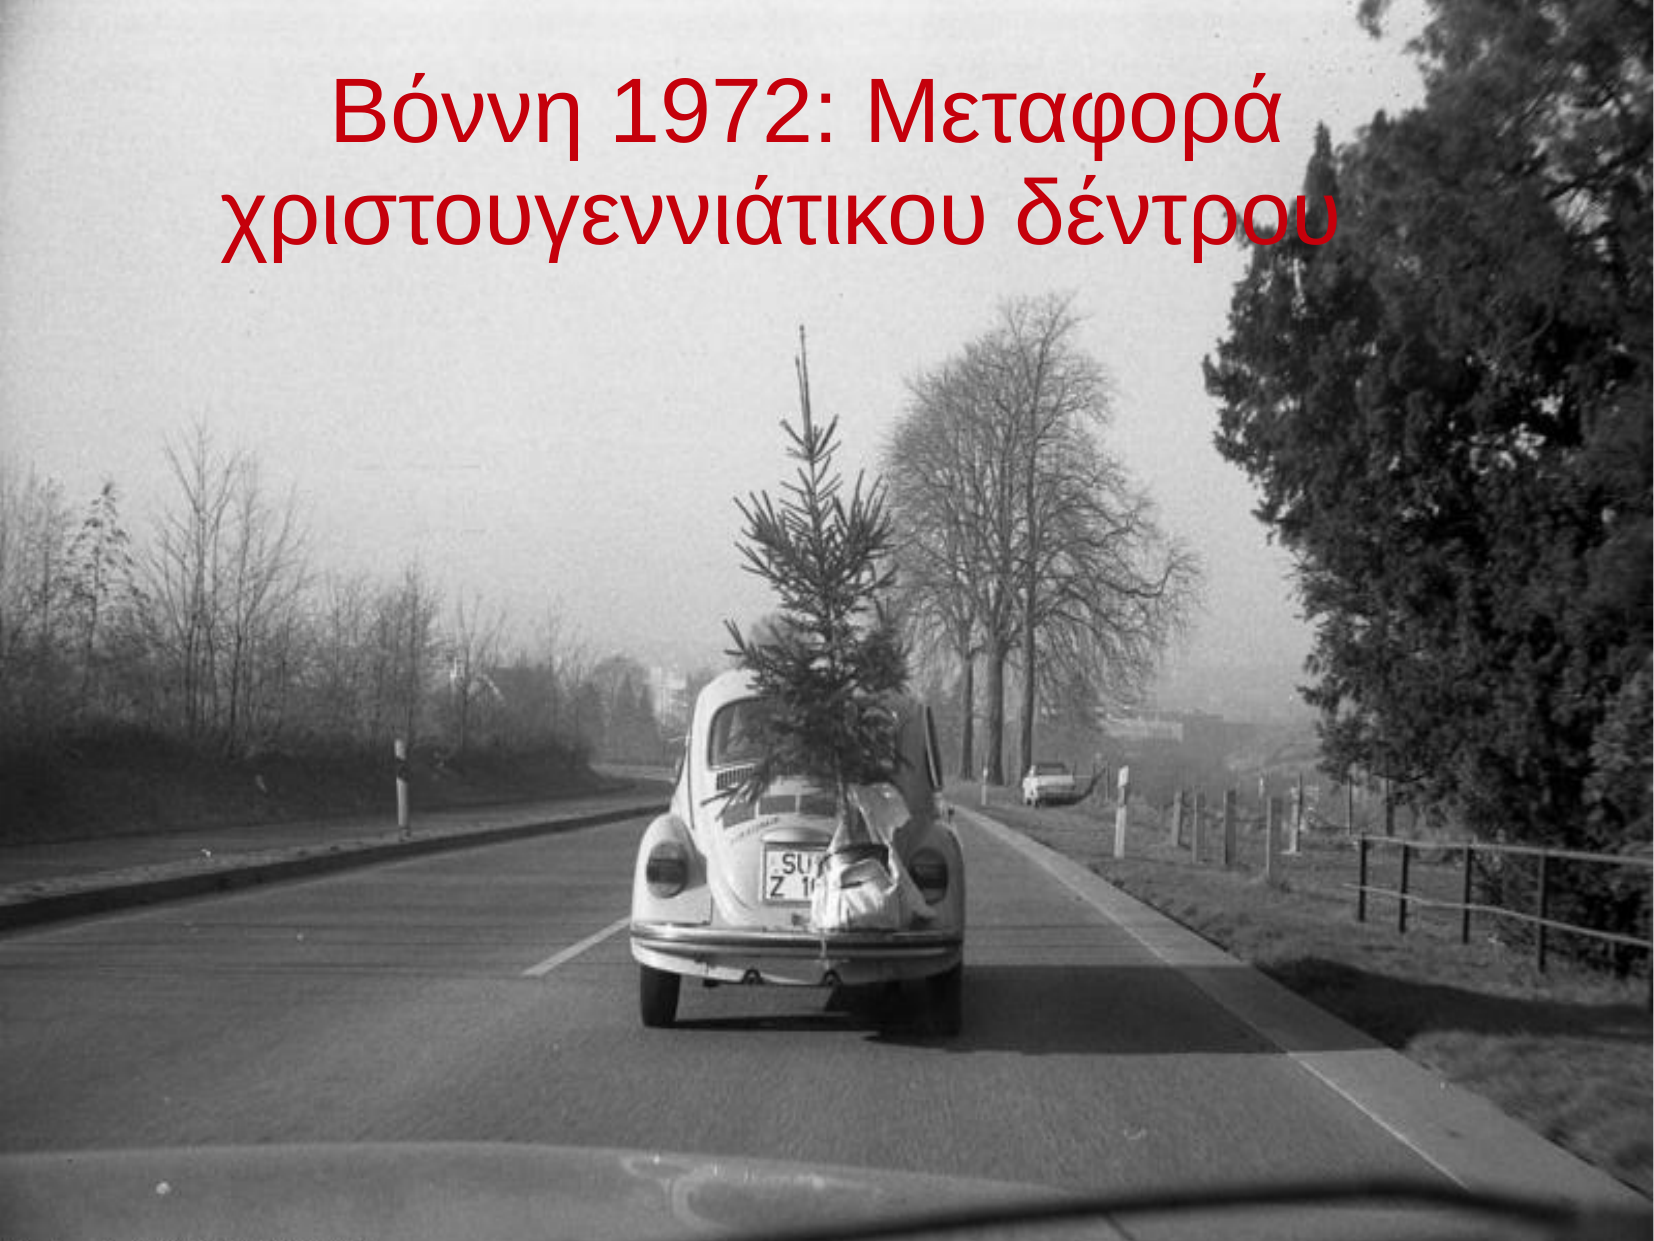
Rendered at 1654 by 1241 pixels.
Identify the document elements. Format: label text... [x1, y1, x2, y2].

title Βόννη 1972: Μεταφορά χριστουγεννιάτικου δέντρου [29, 59, 1586, 265]
picture [0, 0, 1654, 1241]
